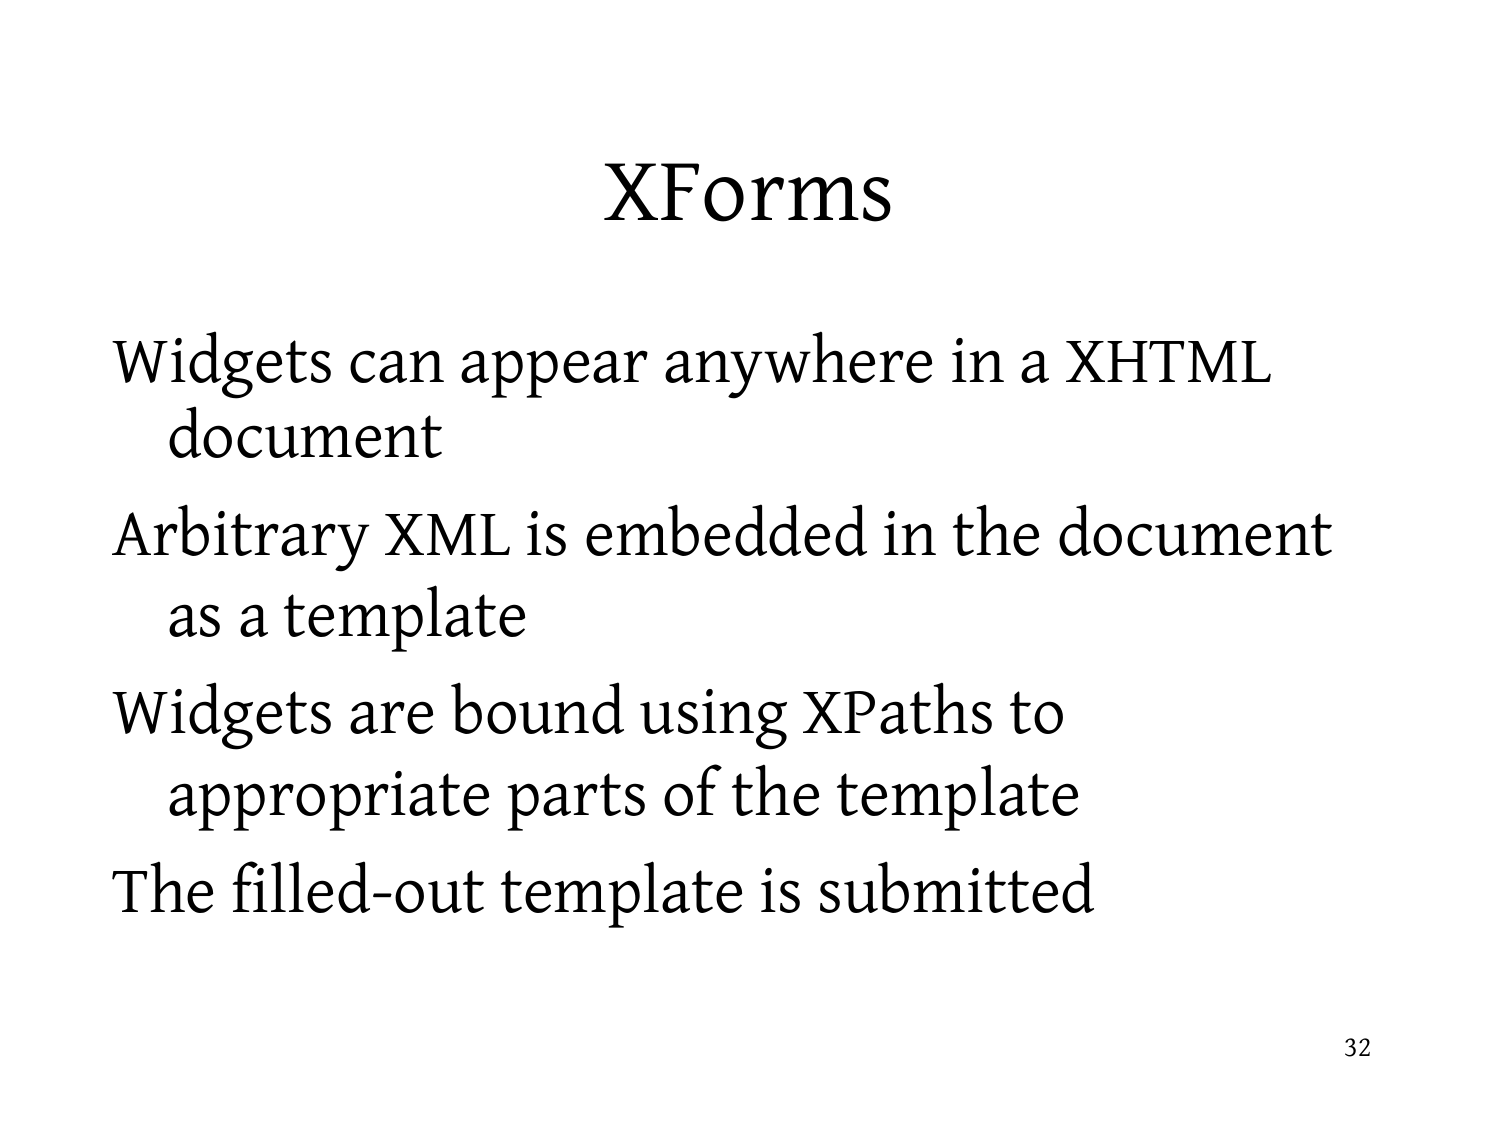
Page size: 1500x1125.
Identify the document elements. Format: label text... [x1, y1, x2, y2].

title XForms [112, 63, 1387, 324]
list Widgets can appear anywhere in a XHTML document Arbitrary XML is embedded in the document as a template Widgets are bound using XPaths to appropriate parts of the template The filled-out template is submitted [112, 324, 1387, 1000]
